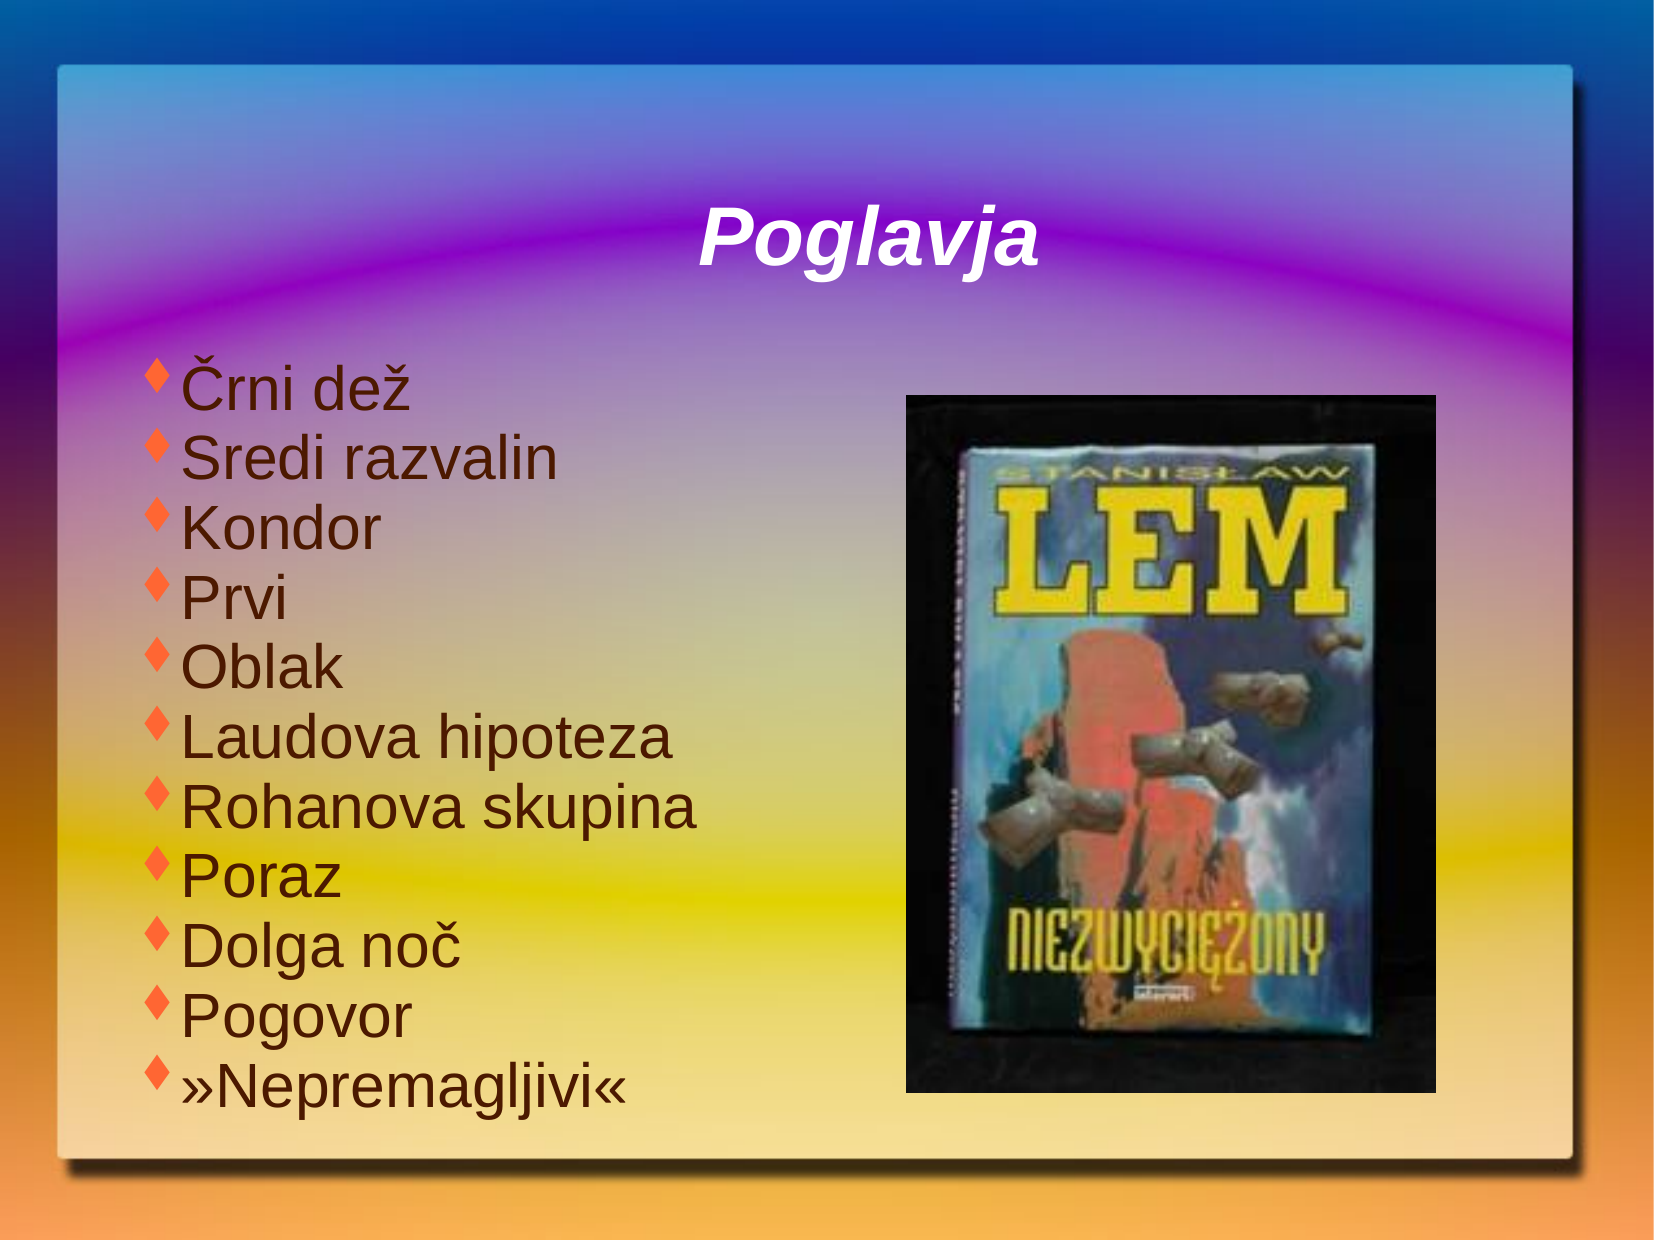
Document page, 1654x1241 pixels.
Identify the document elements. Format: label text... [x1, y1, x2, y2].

list Črni dež Sredi razvalin Kondor Prvi Oblak Laudova hipoteza Rohanova skupina Poraz Dolga noč Pogovor »Nepremagljivi« [137, 354, 827, 1126]
picture [0, 0, 1654, 1240]
title Poglavja [126, 134, 1538, 342]
